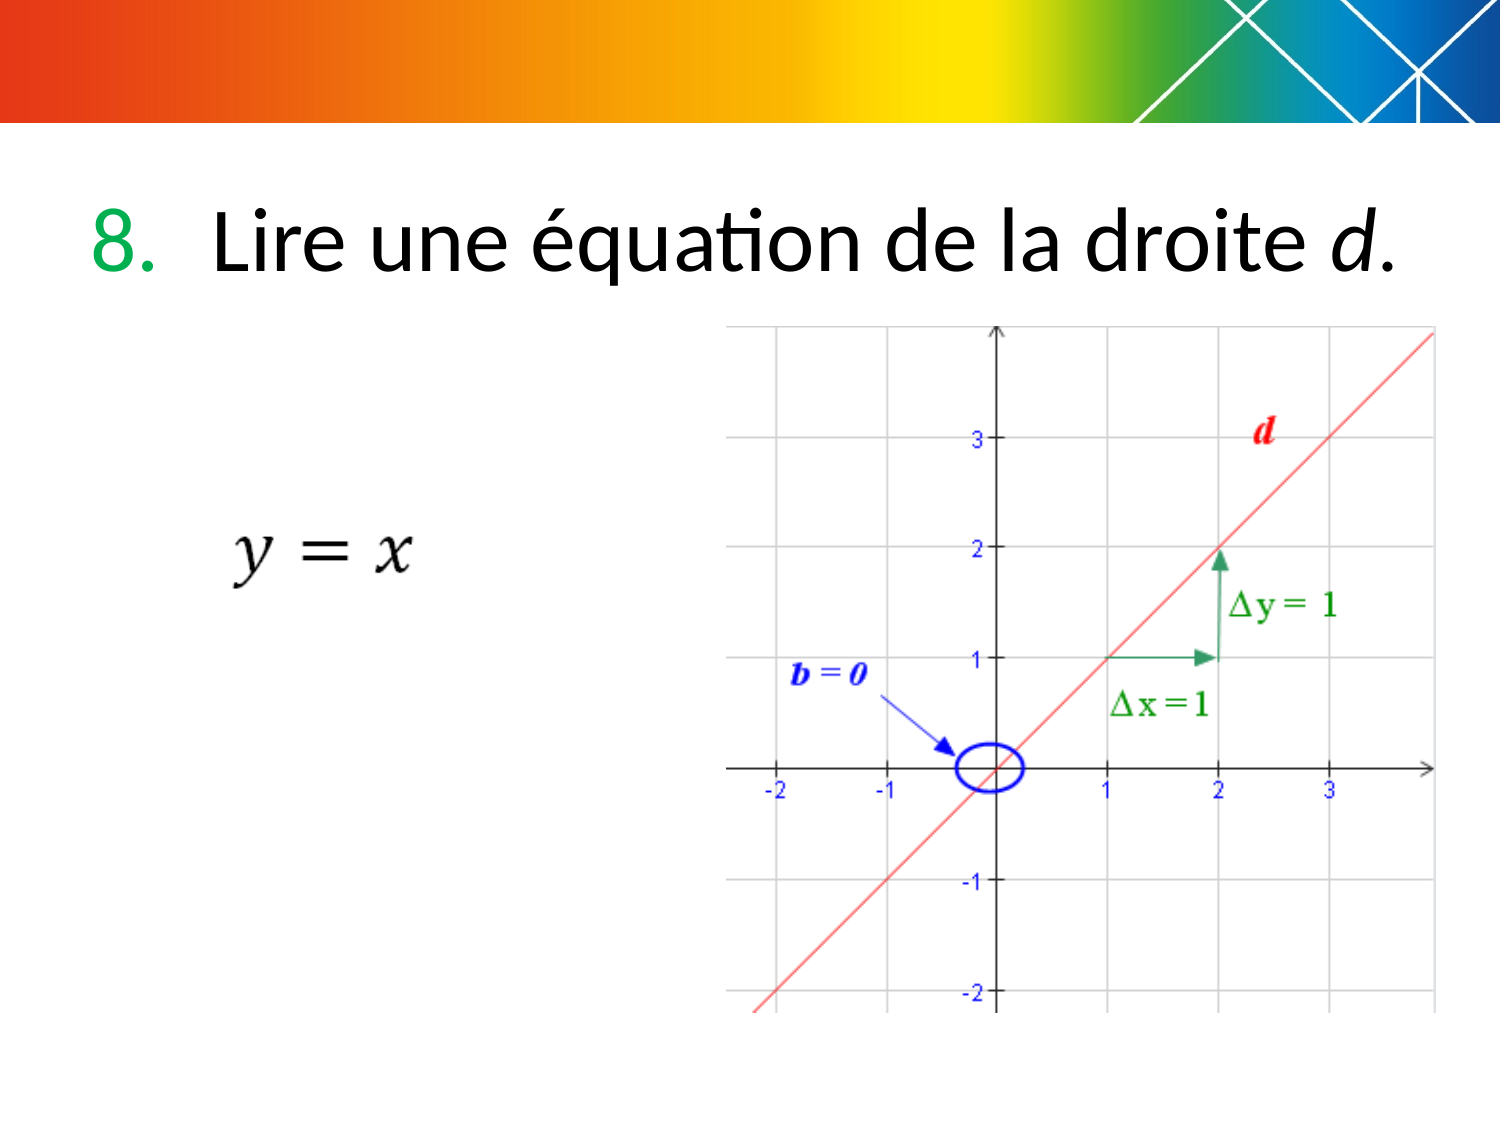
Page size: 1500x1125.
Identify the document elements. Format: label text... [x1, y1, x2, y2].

title Lire une équation de la droite d. [75, 163, 1426, 305]
picture [726, 326, 1436, 1014]
picture [0, 0, 1359, 123]
picture [206, 515, 445, 603]
picture [1340, 0, 1500, 123]
